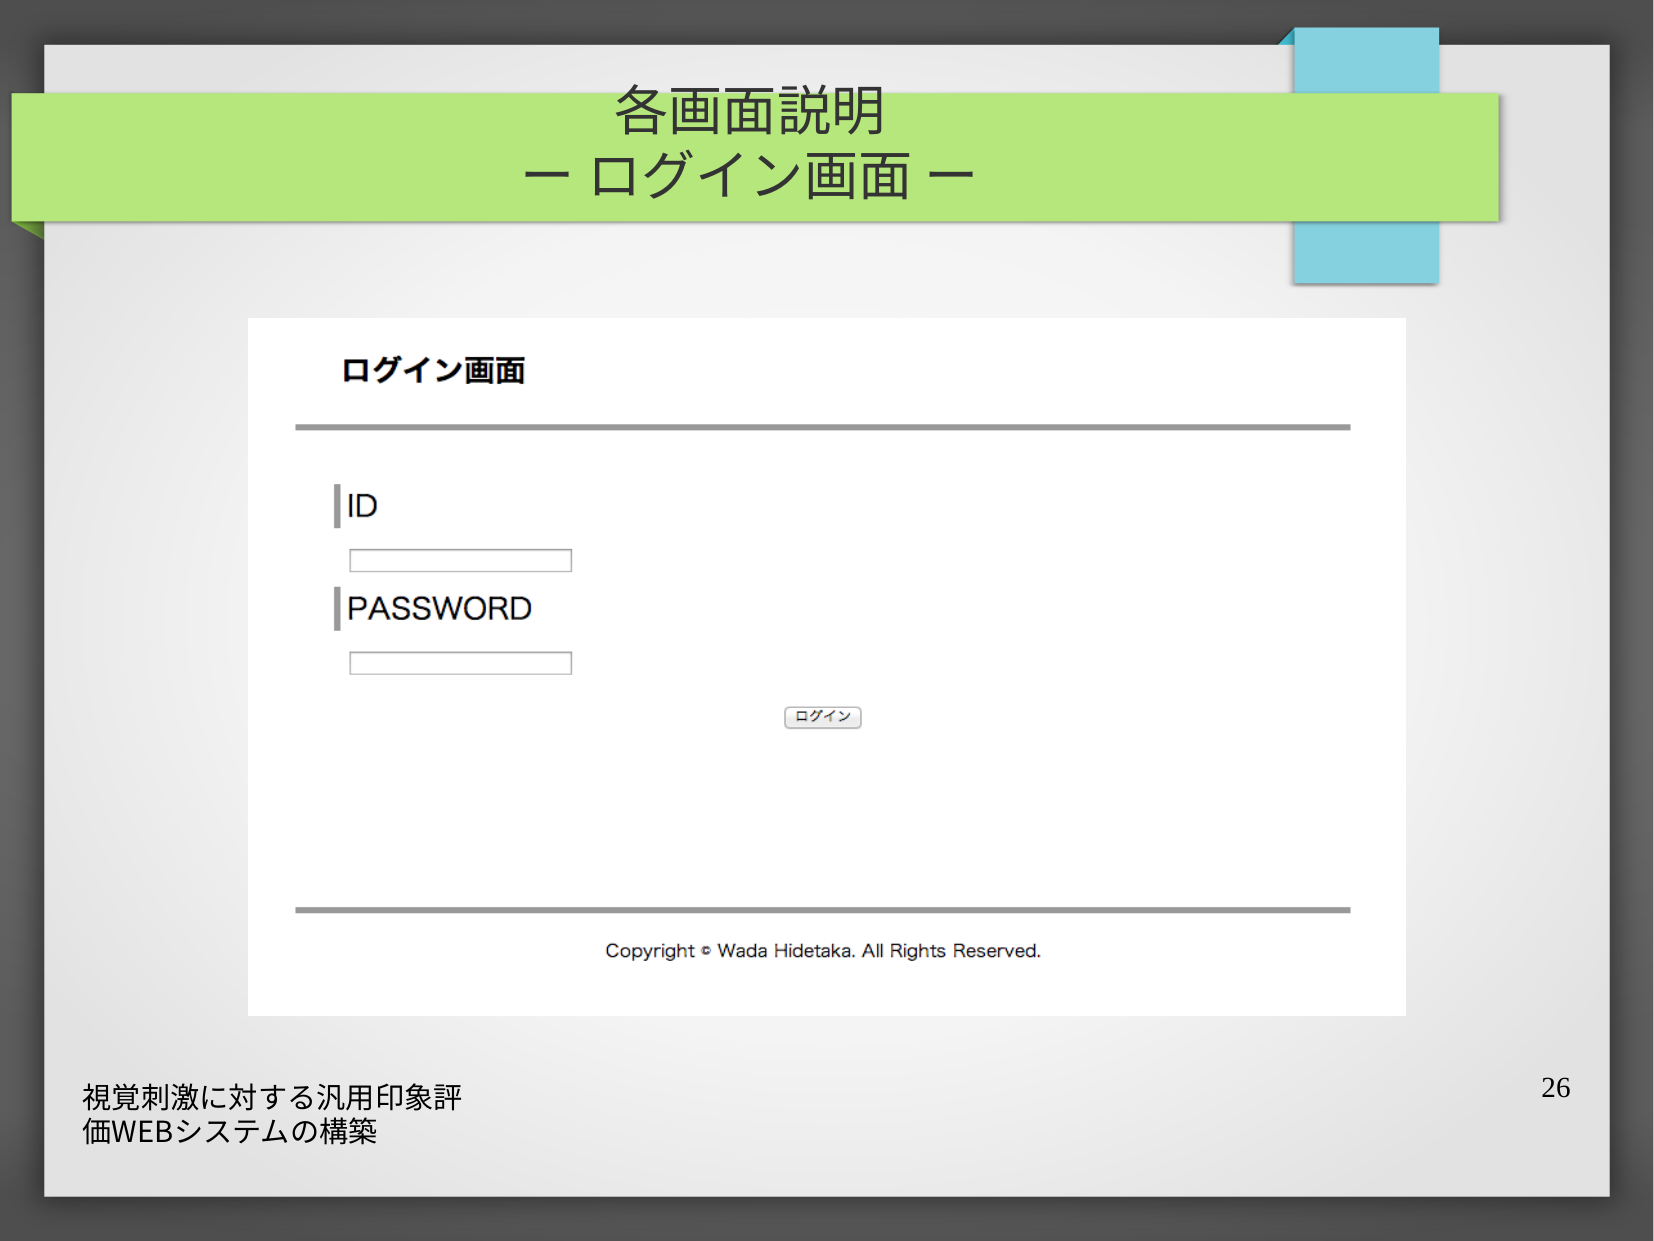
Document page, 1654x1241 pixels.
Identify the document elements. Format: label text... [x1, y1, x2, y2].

title 各画面説明 ー ログイン画面 ー [82, 70, 1418, 222]
picture [0, 0, 1654, 1241]
list [82, 290, 1538, 995]
